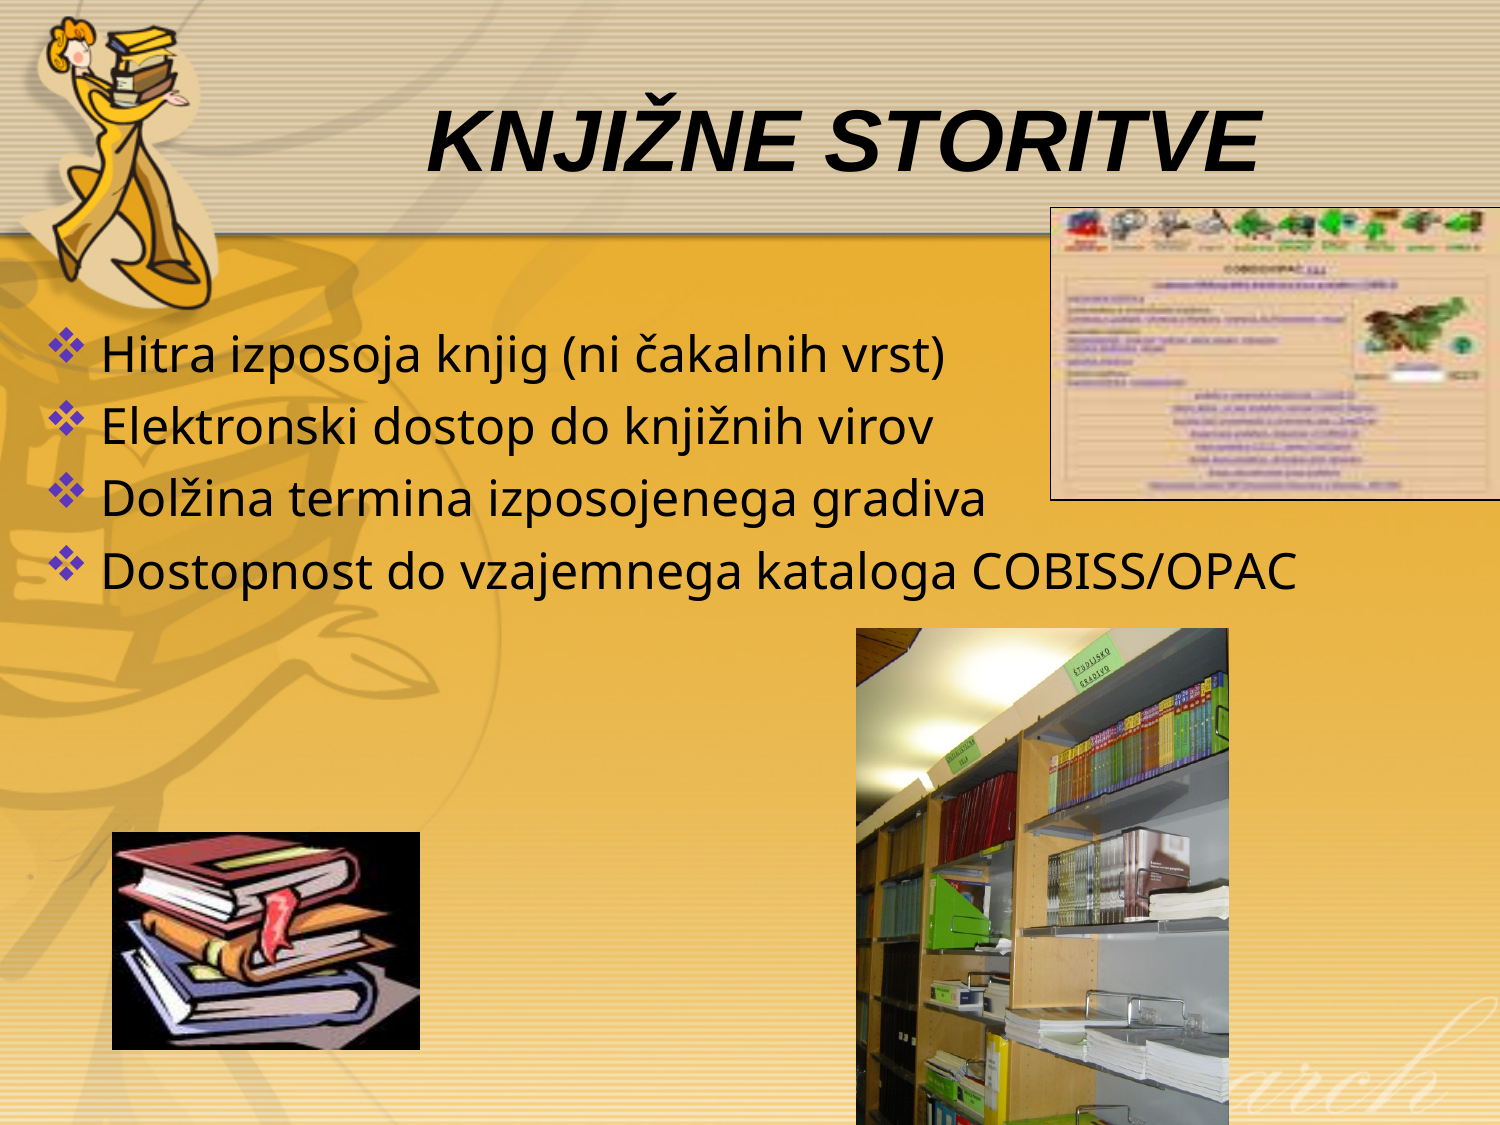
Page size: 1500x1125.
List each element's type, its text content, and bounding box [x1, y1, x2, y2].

picture [1051, 208, 1500, 500]
picture [0, 0, 1500, 1125]
title KNJIŽNE STORITVE [218, 42, 1471, 197]
list Hitra izposoja knjig (ni čakalnih vrst) Elektronski dostop do knjižnih virov Dolžina termina izposojenega gradiva Dostopnost do vzajemnega kataloga COBISS/OPAC [29, 314, 1471, 1095]
picture [112, 832, 420, 1050]
